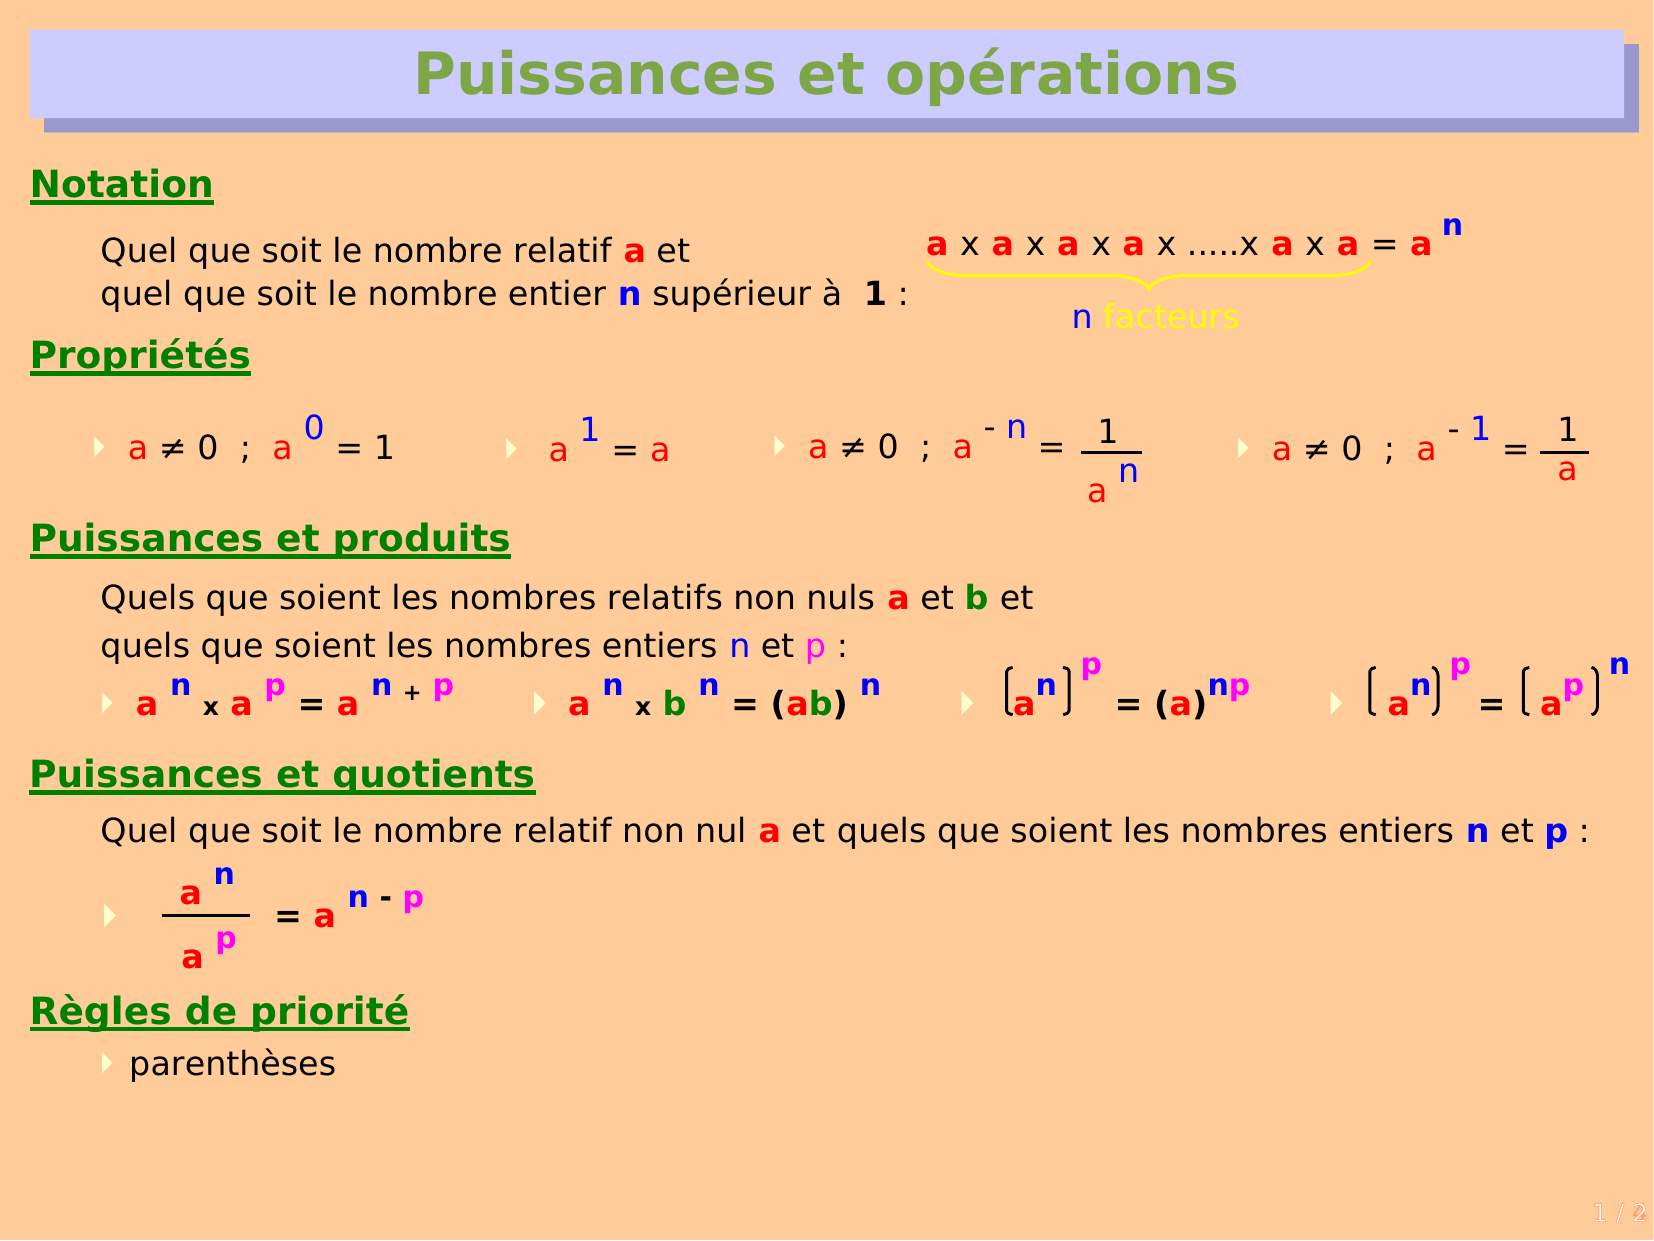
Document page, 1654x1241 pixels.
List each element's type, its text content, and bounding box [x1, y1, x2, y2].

text_box a p [179, 920, 239, 977]
text_box quels que soient les nombres entiers n et p : [100, 625, 849, 666]
text_box  a 1 = a [496, 410, 670, 472]
text_box 1 a [1554, 454, 1582, 489]
text_box  = a n - p [79, 879, 440, 936]
text_box Quels que soient les nombres relatifs non nuls a et b et [100, 571, 1034, 625]
text_box Puissances et quotients [29, 752, 536, 798]
text_box quel que soit le nombre entier n supérieur à 1 : [100, 274, 910, 314]
text_box p [1449, 646, 1472, 703]
text_box n facteurs [1071, 297, 1241, 337]
text_box quels que soient les nombres entiers n et p : [836, 811, 1591, 851]
text_box  an = (a)np [950, 667, 1253, 724]
text_box  a ≠ 0 ; a - n = [765, 408, 1076, 469]
text_box Notation [29, 162, 215, 207]
text_box Règles de priorité [29, 989, 411, 1034]
text_box  a ≠ 0 ; a 0 = 1 [86, 408, 403, 470]
text_box Quel que soit le nombre relatif non nul a et [100, 804, 836, 858]
text_box  a n x a p = a n + p [91, 667, 456, 724]
text_box  a ≠ 0 ; a - 1 = [1229, 410, 1540, 471]
text_box Propriétés [29, 333, 252, 378]
text_box a x a x a x a x .....x a x a = a n [925, 207, 1472, 264]
text_box 1 a n [1087, 454, 1140, 511]
text_box a n [179, 856, 236, 913]
text_box Quel que soit le nombre relatif a et [100, 224, 691, 274]
text_box Puissances et produits [29, 516, 512, 561]
text_box 1 a n [1087, 412, 1140, 451]
title Puissances et opérations [29, 29, 1625, 119]
text_box 1 / 2 [1591, 1198, 1649, 1235]
text_box  parenthèses [92, 1044, 337, 1084]
text_box  an = ap [1318, 667, 1611, 724]
text_box p [1080, 646, 1103, 703]
text_box  a n x b n = (ab) n [521, 667, 885, 724]
text_box n [1608, 646, 1631, 703]
text_box 1 a [1554, 410, 1582, 451]
